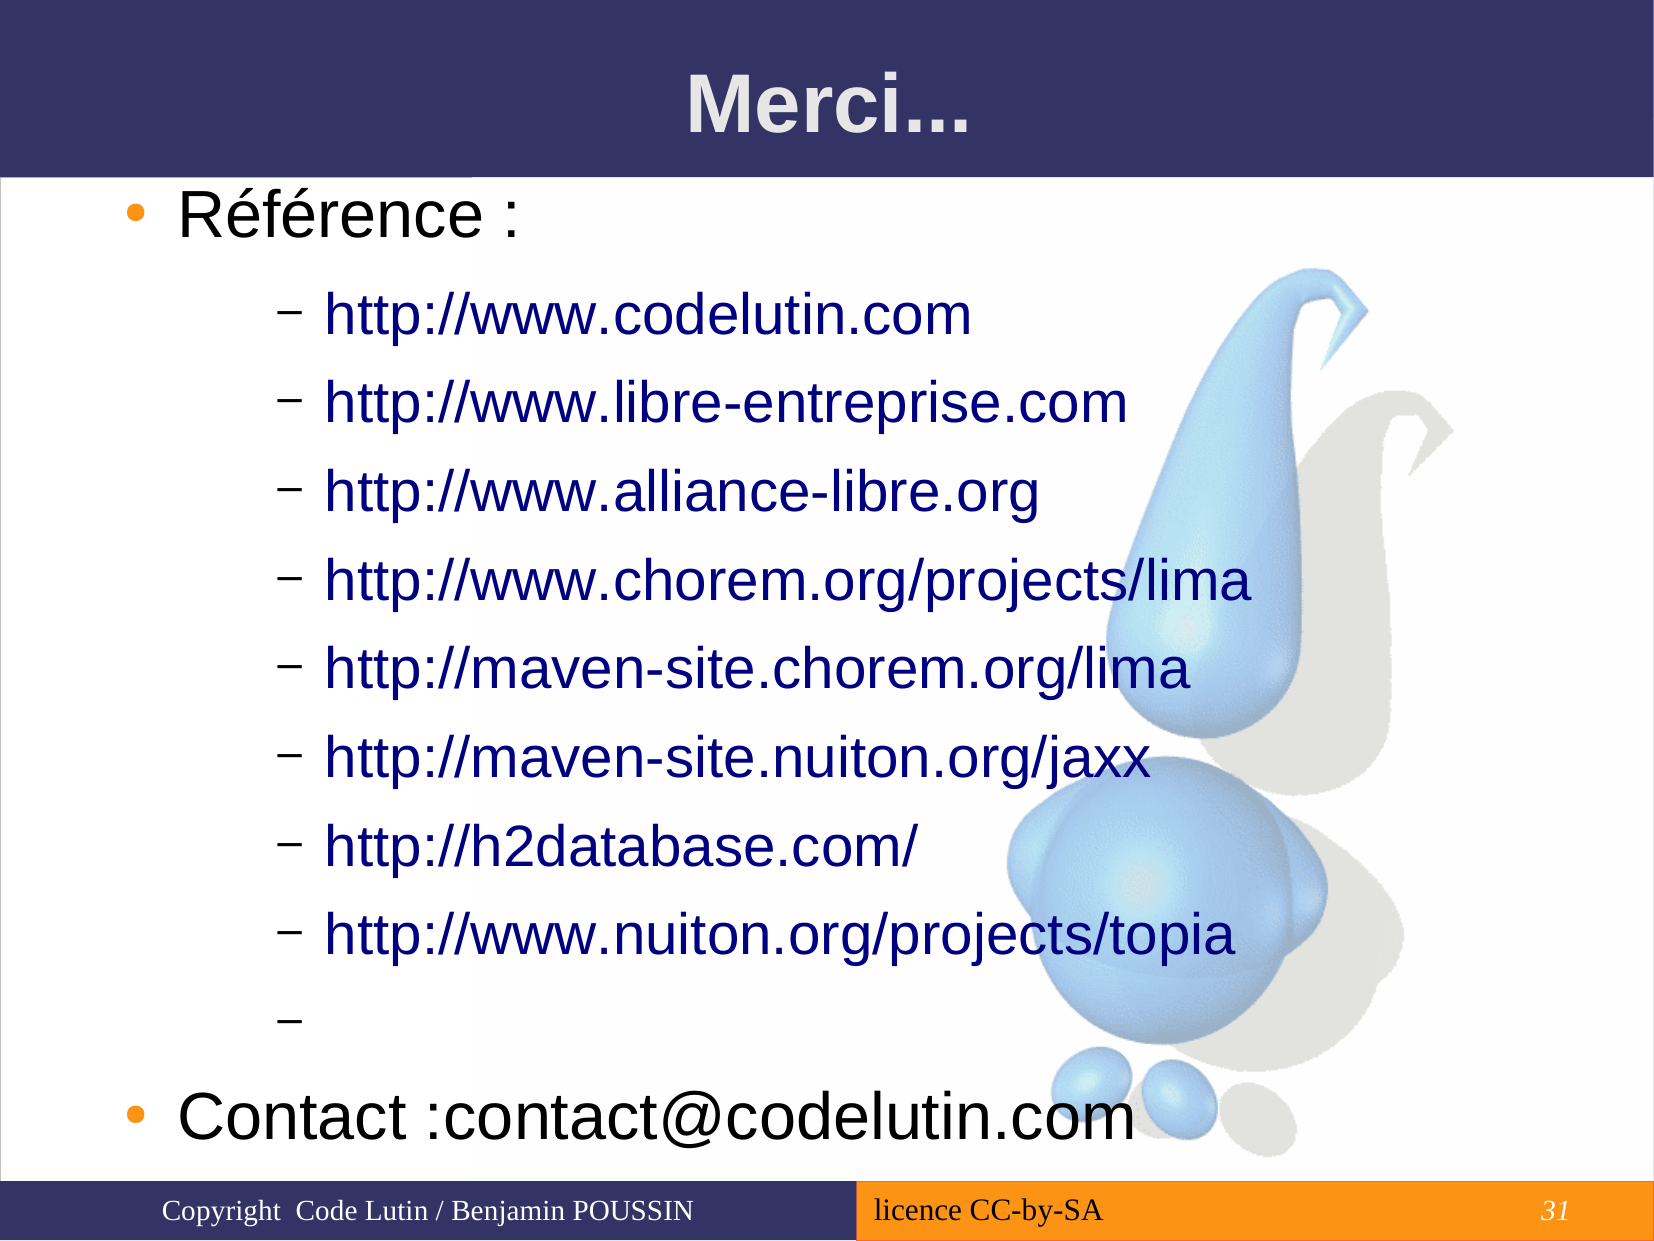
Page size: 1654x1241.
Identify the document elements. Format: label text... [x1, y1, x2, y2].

title Merci... [123, 0, 1536, 177]
list Référence : http://www.codelutin.com http://www.libre-entreprise.com http://www.alliance-libre.org http://www.chorem.org/projects/lima http://maven-site.chorem.org/lima http://maven-site.nuiton.org/jaxx http://h2database.com/ http://www.nuiton.org/projects/topia Contact :contact@codelutin.com [88, 177, 1595, 1154]
picture [472, 178, 1654, 1181]
